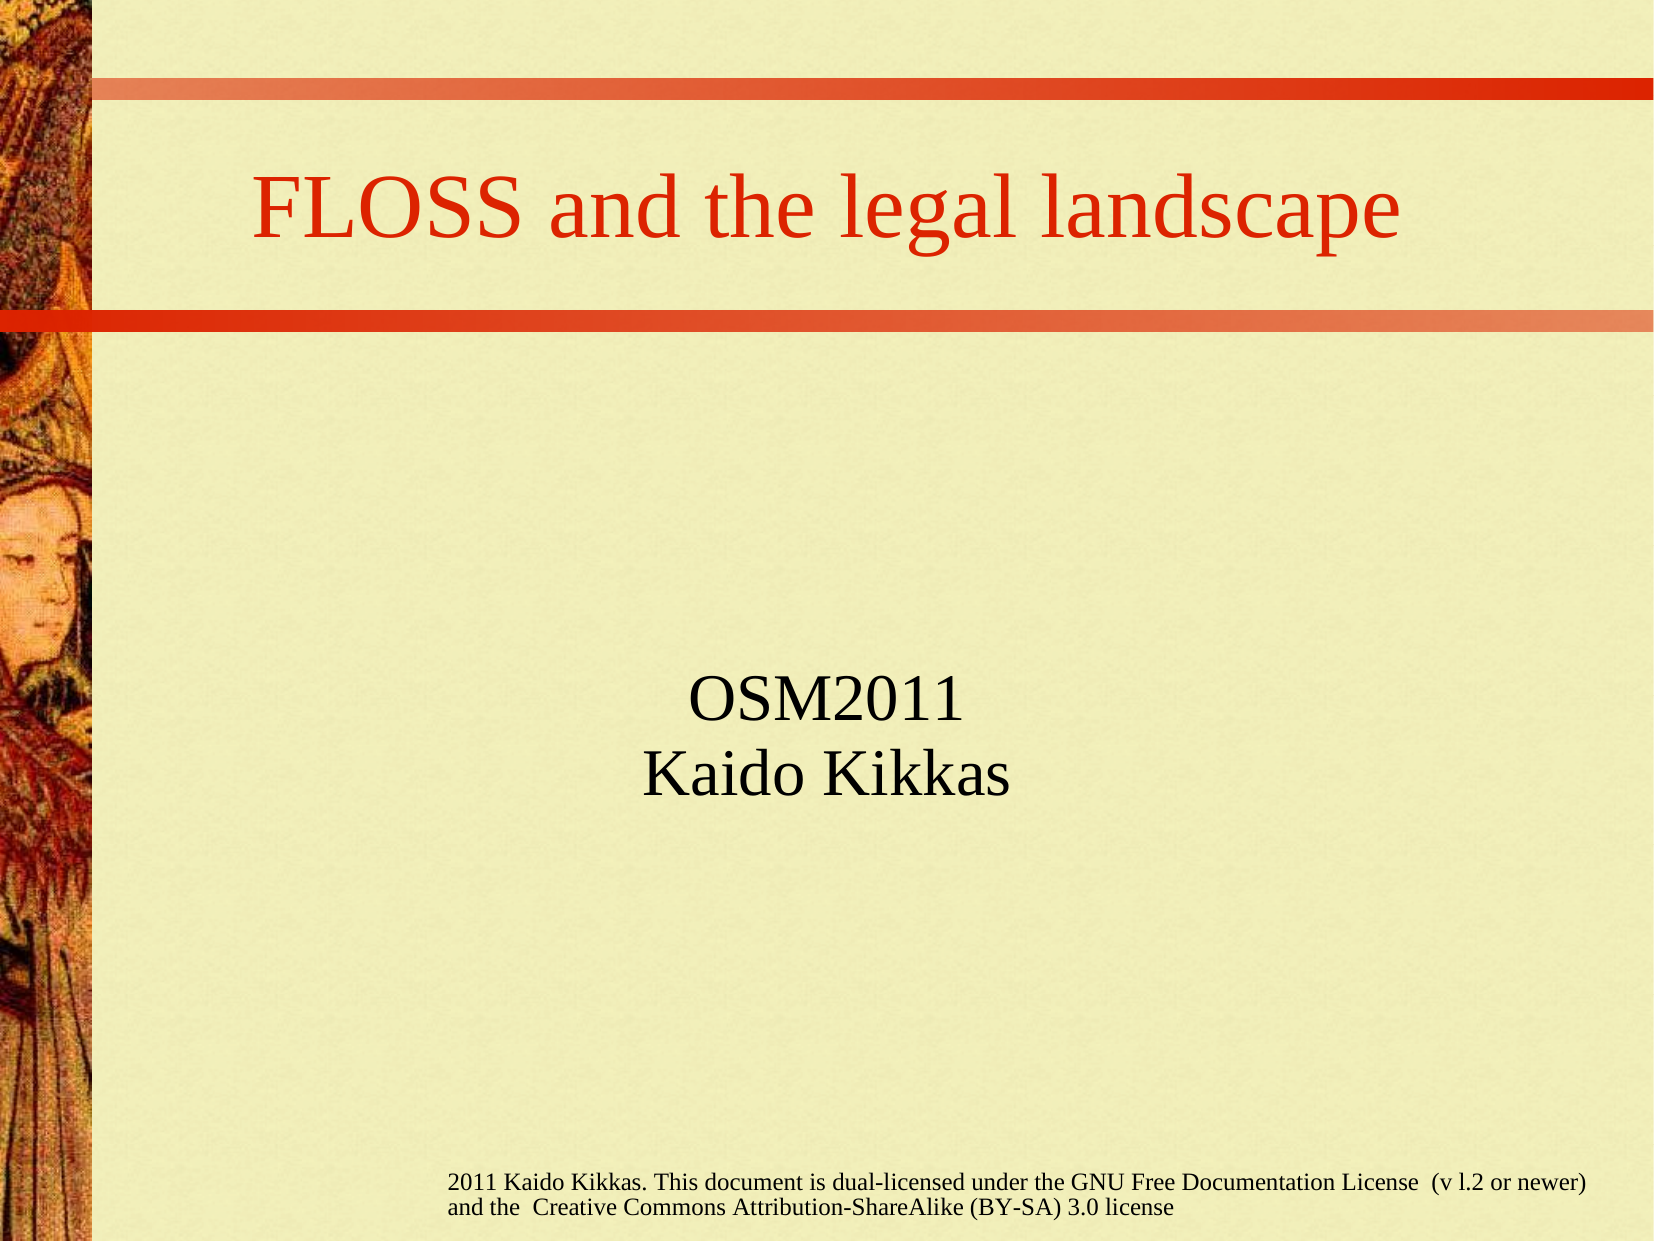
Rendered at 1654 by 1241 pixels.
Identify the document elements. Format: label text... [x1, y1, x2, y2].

subtitle OSM2011 Kaido Kikkas [121, 344, 1534, 1127]
title FLOSS and the legal landscape [121, 102, 1534, 311]
picture [0, 0, 1654, 310]
text_box 2011 Kaido Kikkas. This document is dual-licensed under the GNU Free Documentation License (v l.2 or newer) and the Creative Commons Attribution-ShareAlike (BY-SA) 3.0 license [447, 1169, 1598, 1198]
picture [0, 332, 1654, 1241]
